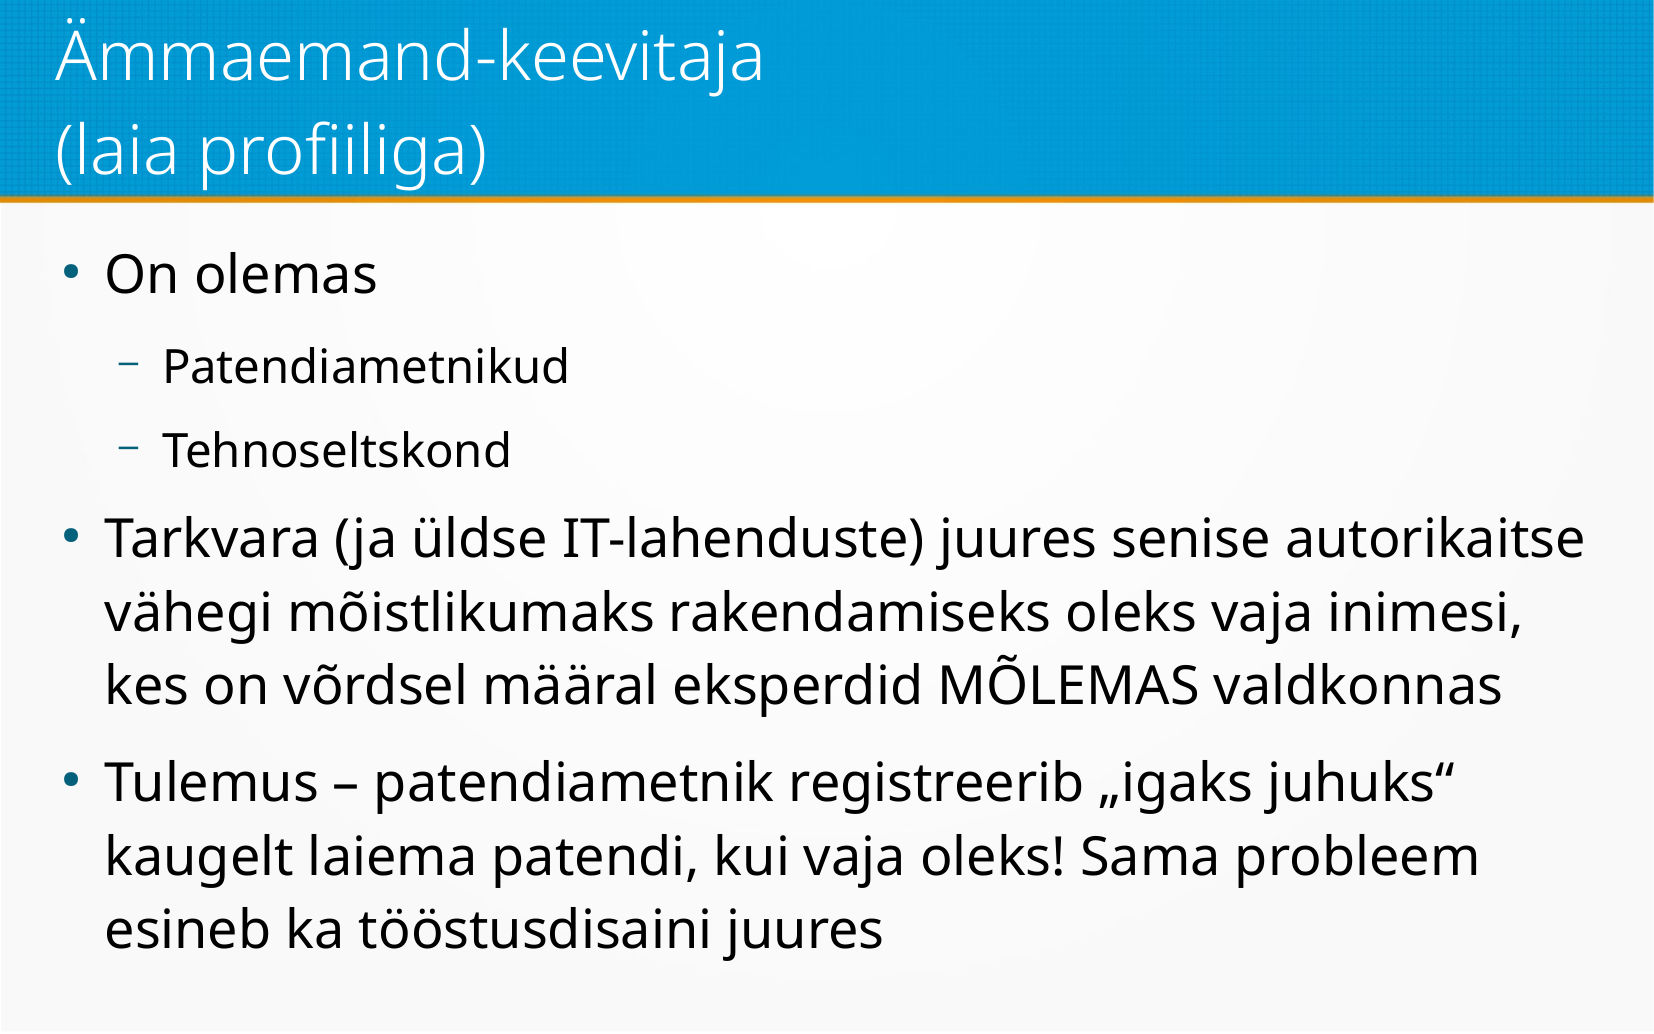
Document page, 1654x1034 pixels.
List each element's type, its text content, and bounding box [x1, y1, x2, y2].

list On olemas Patendiametnikud Tehnoseltskond Tarkvara (ja üldse IT-lahenduste) juures senise autorikaitse vähegi mõistlikumaks rakendamiseks oleks vaja inimesi, kes on võrdsel määral eksperdid MÕLEMAS valdkonnas Tulemus – patendiametnik registreerib „igaks juhuks“ kaugelt laiema patendi, kui vaja oleks! Sama probleem esineb ka tööstusdisaini juures [47, 236, 1607, 1002]
title Ämmaemand-keevitaja (laia profiiliga) [55, 5, 1630, 195]
picture [0, 195, 1654, 1034]
